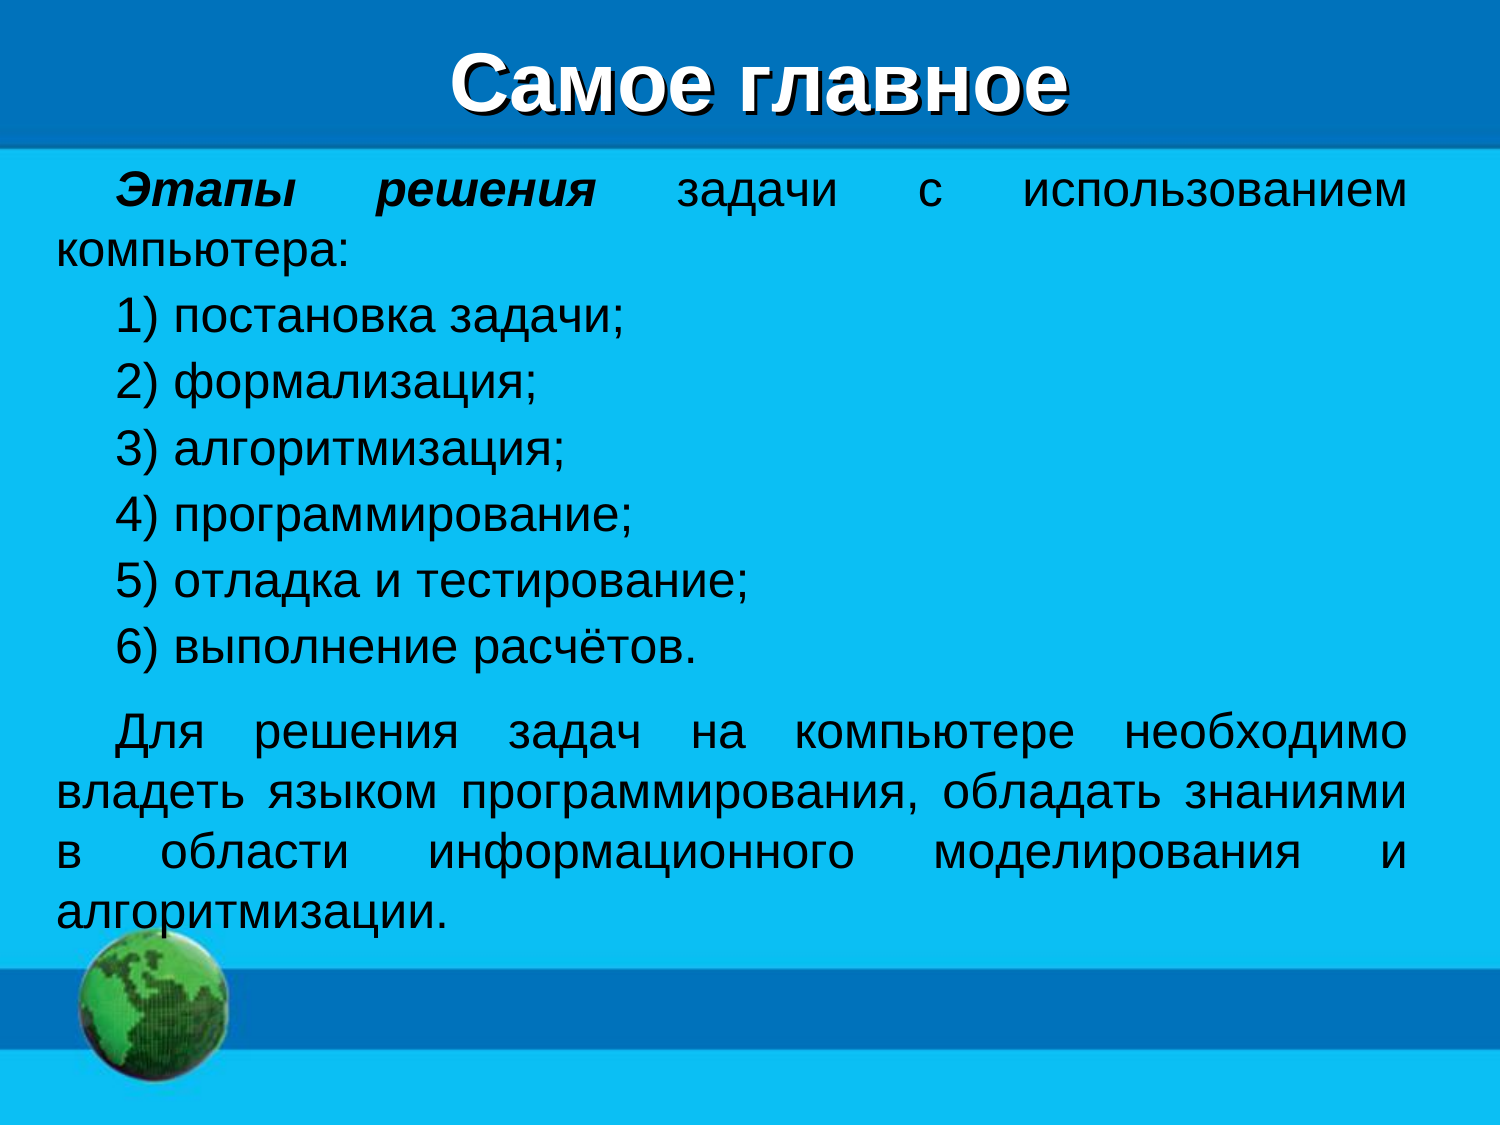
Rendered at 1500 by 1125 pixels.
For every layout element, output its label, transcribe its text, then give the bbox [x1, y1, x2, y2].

text_box Этапы решения задачи с использованием компьютера: 1) постановка задачи; 2) формализация; 3) алгоритмизация; 4) программирование; 5) отладка и тестирование; 6) выполнение расчётов. Для решения задач на компьютере необходимо владеть языком программирования, обладать знаниями в области информационного моделирования и алгоритмизации. [41, 148, 1424, 947]
picture [0, 0, 1500, 146]
picture [0, 947, 1500, 1086]
text_box Самое главное [82, 31, 1437, 126]
